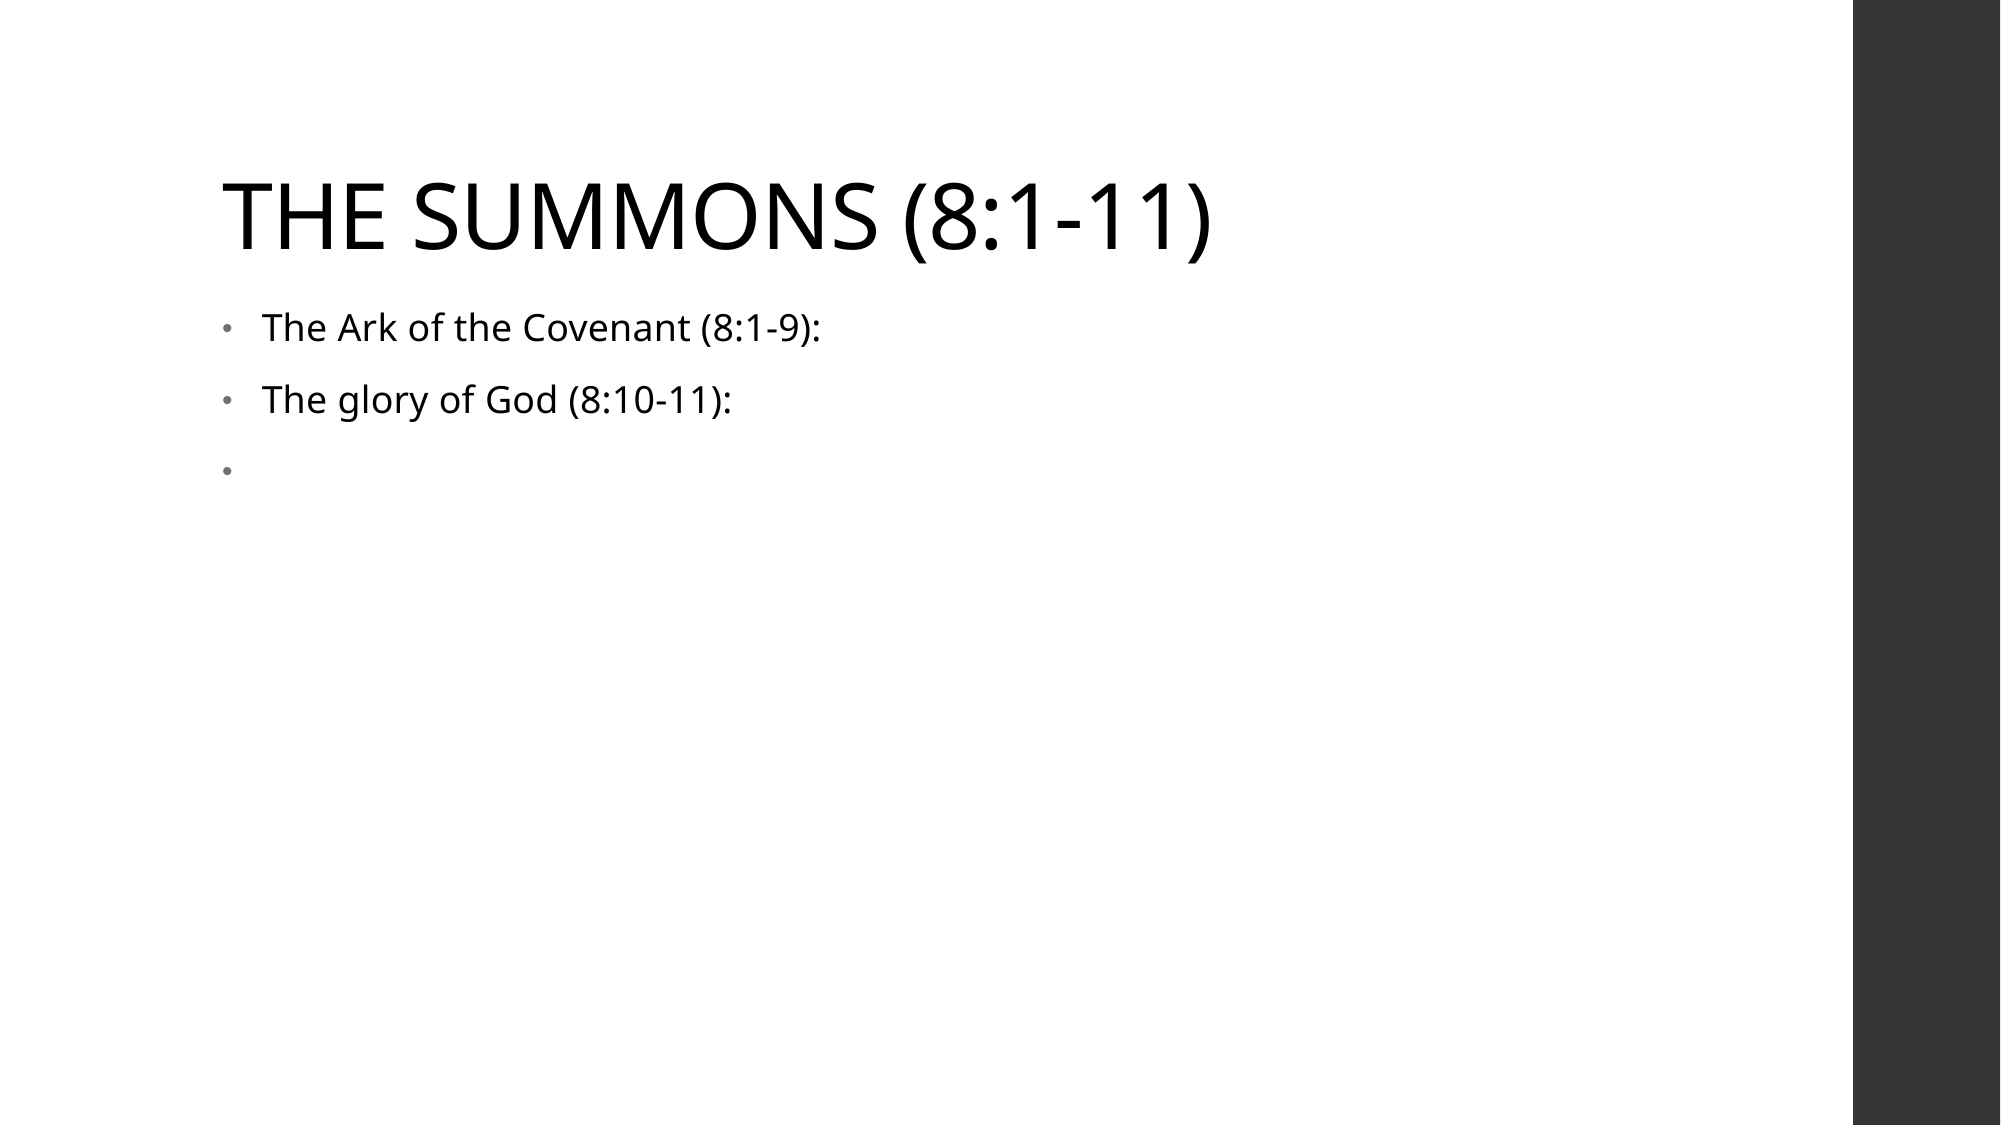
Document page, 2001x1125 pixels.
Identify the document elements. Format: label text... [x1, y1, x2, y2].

title THE SUMMONS (8:1-11) [206, 60, 1797, 278]
list The Ark of the Covenant (8:1-9): The glory of God (8:10-11): [206, 299, 1617, 1014]
